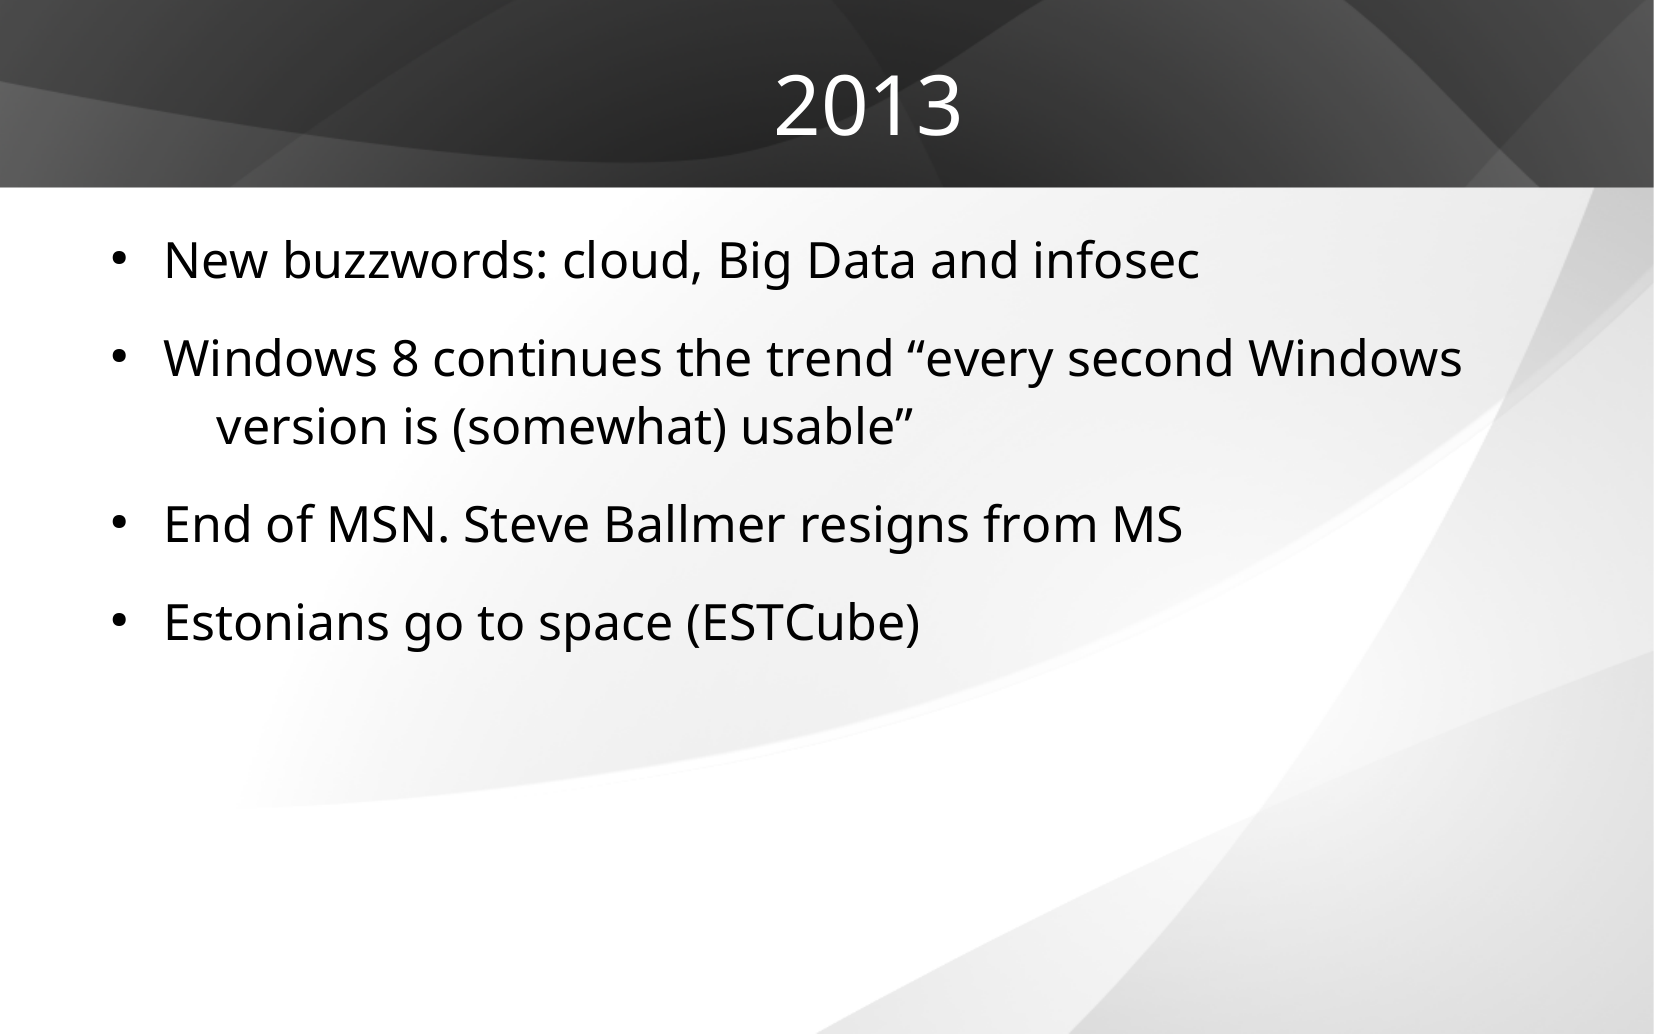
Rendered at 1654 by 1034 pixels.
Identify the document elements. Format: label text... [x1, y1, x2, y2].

list New buzzwords: cloud, Big Data and infosec Windows 8 continues the trend “every second Windows version is (somewhat) usable” End of MSN. Steve Ballmer resigns from MS Estonians go to space (ESTCube) [75, 225, 1613, 1013]
picture [0, 0, 1654, 1034]
title 2013 [124, 0, 1613, 208]
